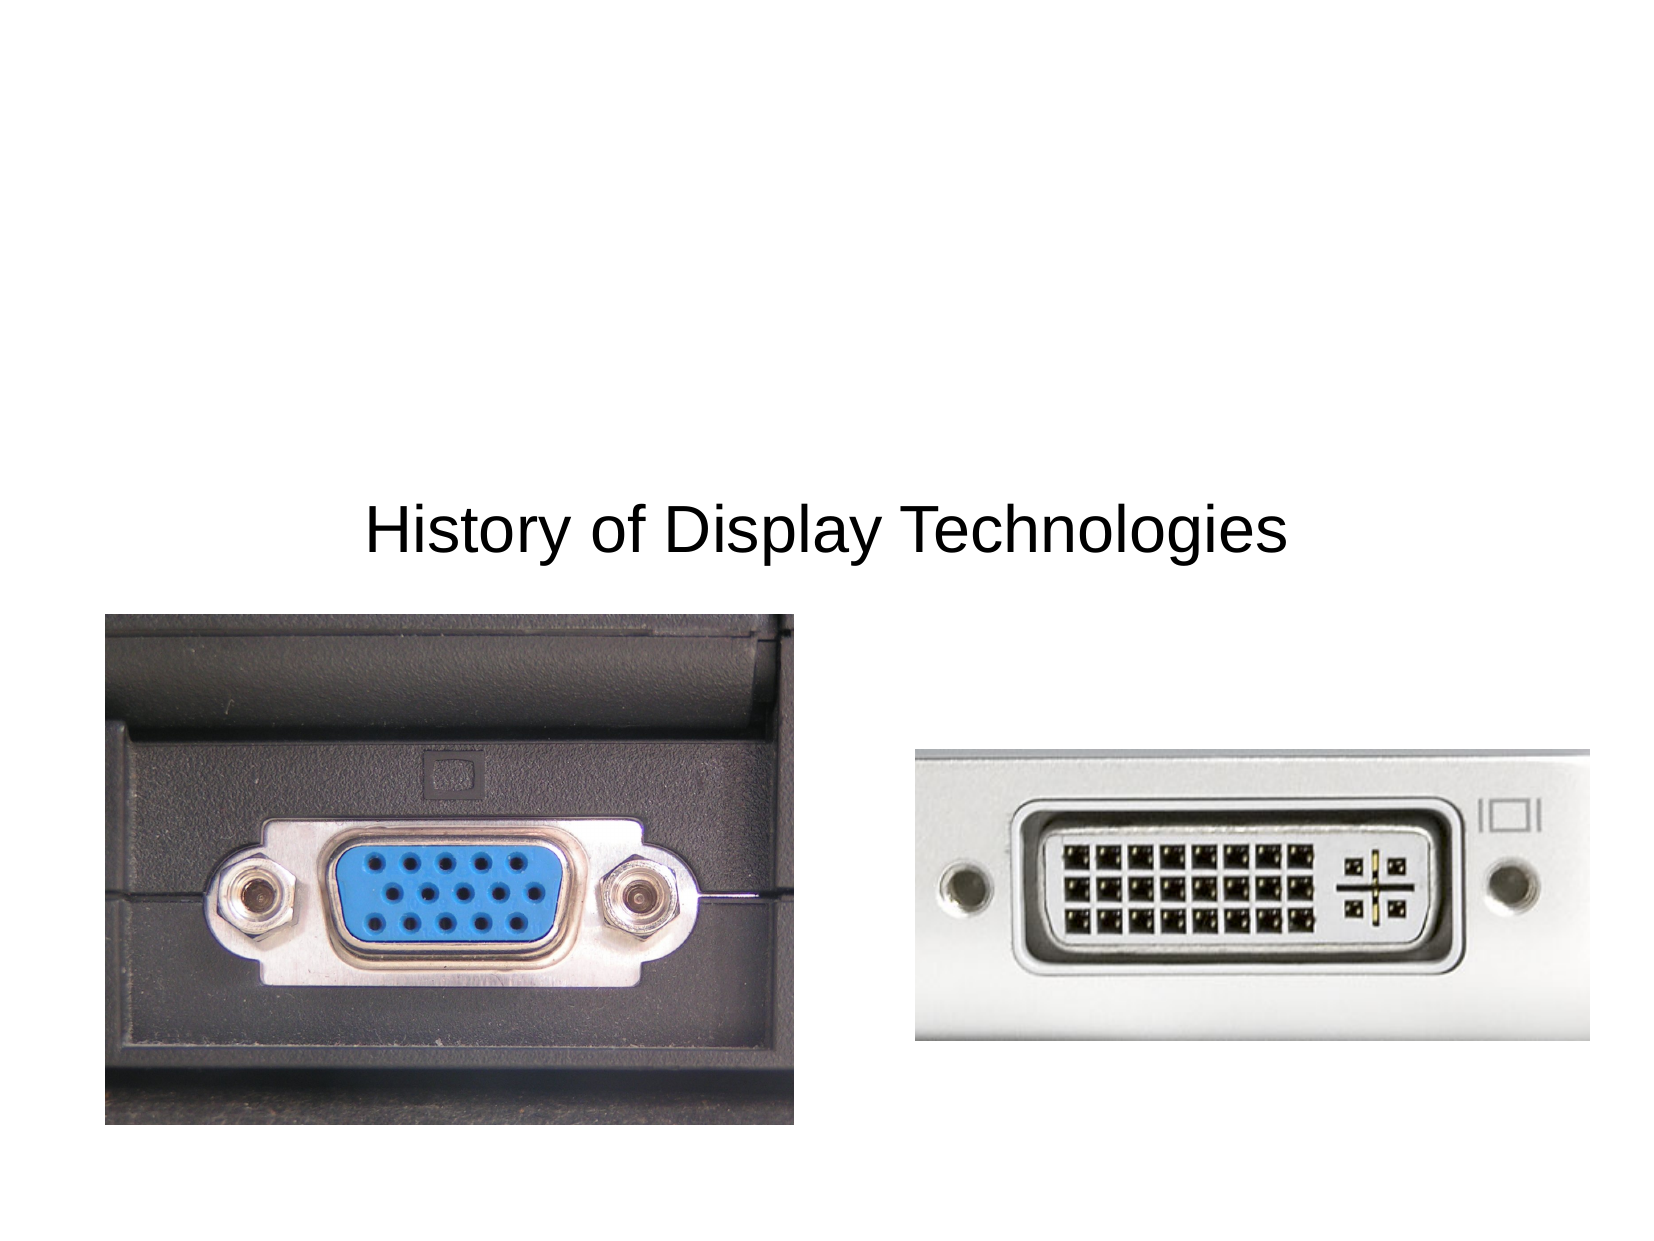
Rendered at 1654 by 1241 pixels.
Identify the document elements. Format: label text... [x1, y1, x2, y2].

subtitle History of Display Technologies [82, 49, 1571, 1010]
picture [105, 614, 794, 1126]
picture [915, 749, 1590, 1041]
